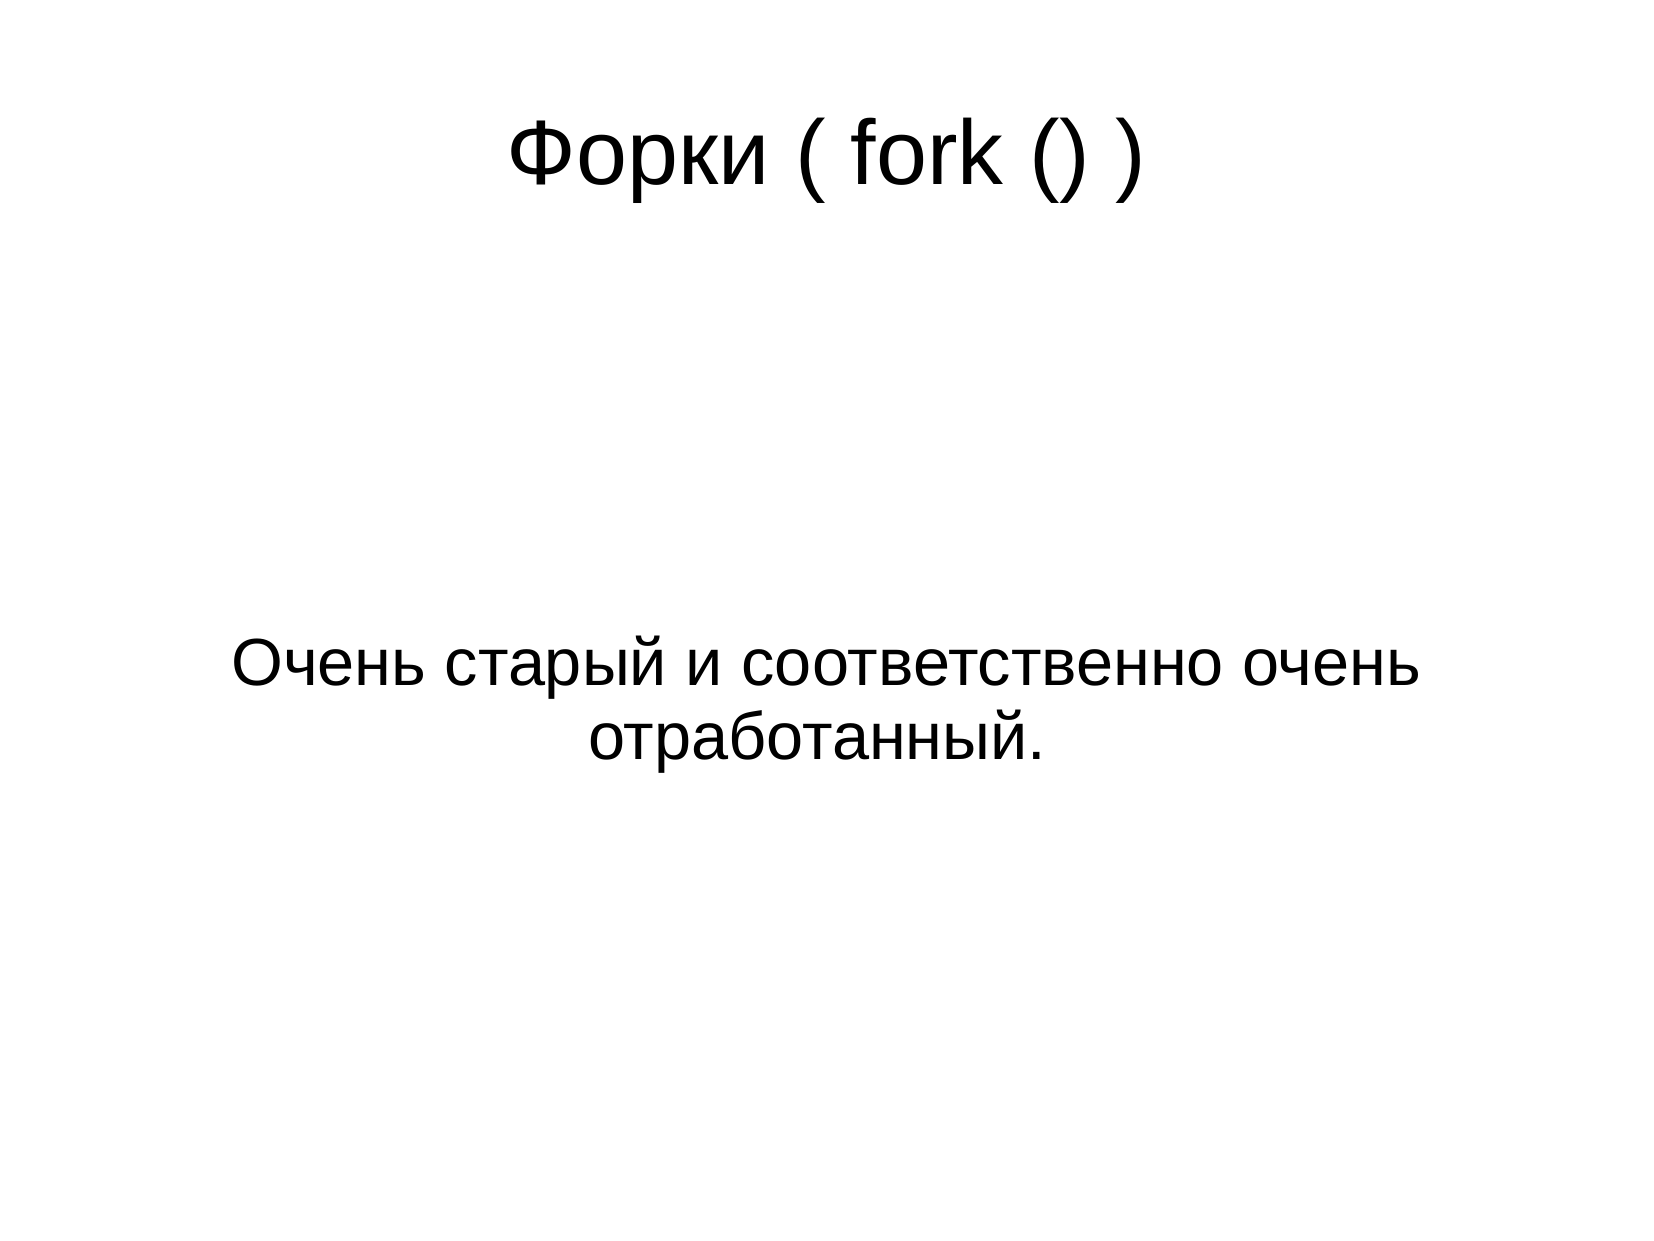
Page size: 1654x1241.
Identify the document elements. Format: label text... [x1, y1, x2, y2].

title Форки ( fork () ) [82, 49, 1571, 257]
text_box Очень старый и соответственно очень отработанный. [82, 297, 1571, 1102]
